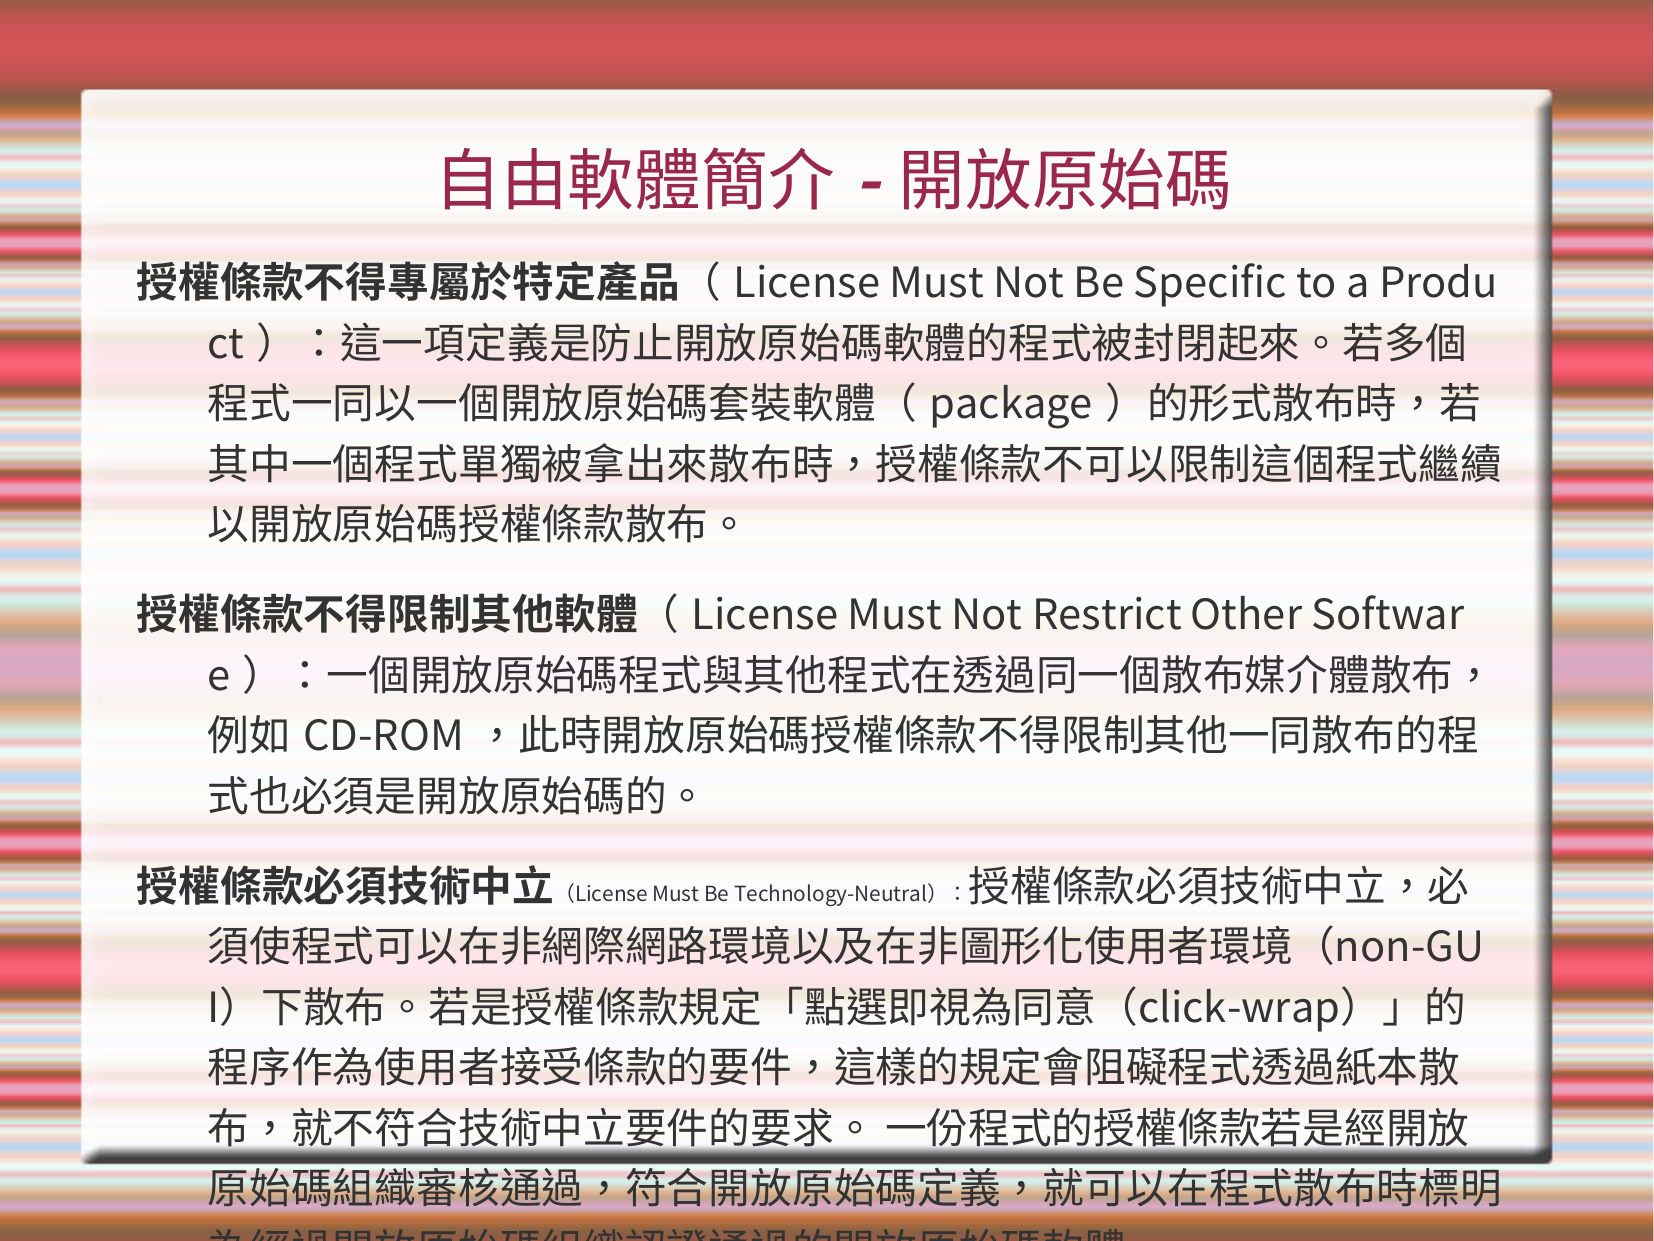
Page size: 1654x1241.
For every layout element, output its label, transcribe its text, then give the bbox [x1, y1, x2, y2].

picture [770, 1233, 782, 1241]
picture [1090, 1233, 1098, 1241]
picture [311, 1233, 323, 1241]
picture [0, 0, 1654, 1241]
picture [564, 1234, 575, 1241]
list 授權條款不得專屬於特定產品（License Must Not Be Specific to a Product）：這一項定義是防止開放原始碼軟體的程式被封閉起來。若多個程式一同以一個開放原始碼套裝軟體（package）的形式散布時，若其中一個程式單獨被拿出來散布時，授權條款不可以限制這個程式繼續以開放原始碼授權條款散布。 授權條款不得限制其他軟體（License Must Not Restrict Other Software）：一個開放原始碼程式與其他程式在透過同一個散布媒介體散布，例如CD-ROM，此時開放原始碼授權條款不得限制其他一同散布的程式也必須是開放原始碼的。 授權條款必須技術中立（License Must Be Technology-Neutral）：授權條款必須技術中立，必須使程式可以在非網際網路環境以及在非圖形化使用者環境（non-GUI）下散布。若是授權條款規定「點選即視為同意（click-wrap）」的程序作為使用者接受條款的要件，這樣的規定會阻礙程式透過紙本散布，就不符合技術中立要件的要求。 一份程式的授權條款若是經開放原始碼組織審核通過，符合開放原始碼定義，就可以在程式散布時標明為經過開放原始碼組織認證通過的開放原始碼軟體。 資料來源：自由軟體鑄造場 [124, 249, 1506, 1158]
picture [653, 1233, 660, 1241]
title 自由軟體簡介-開放原始碼 [121, 114, 1534, 237]
